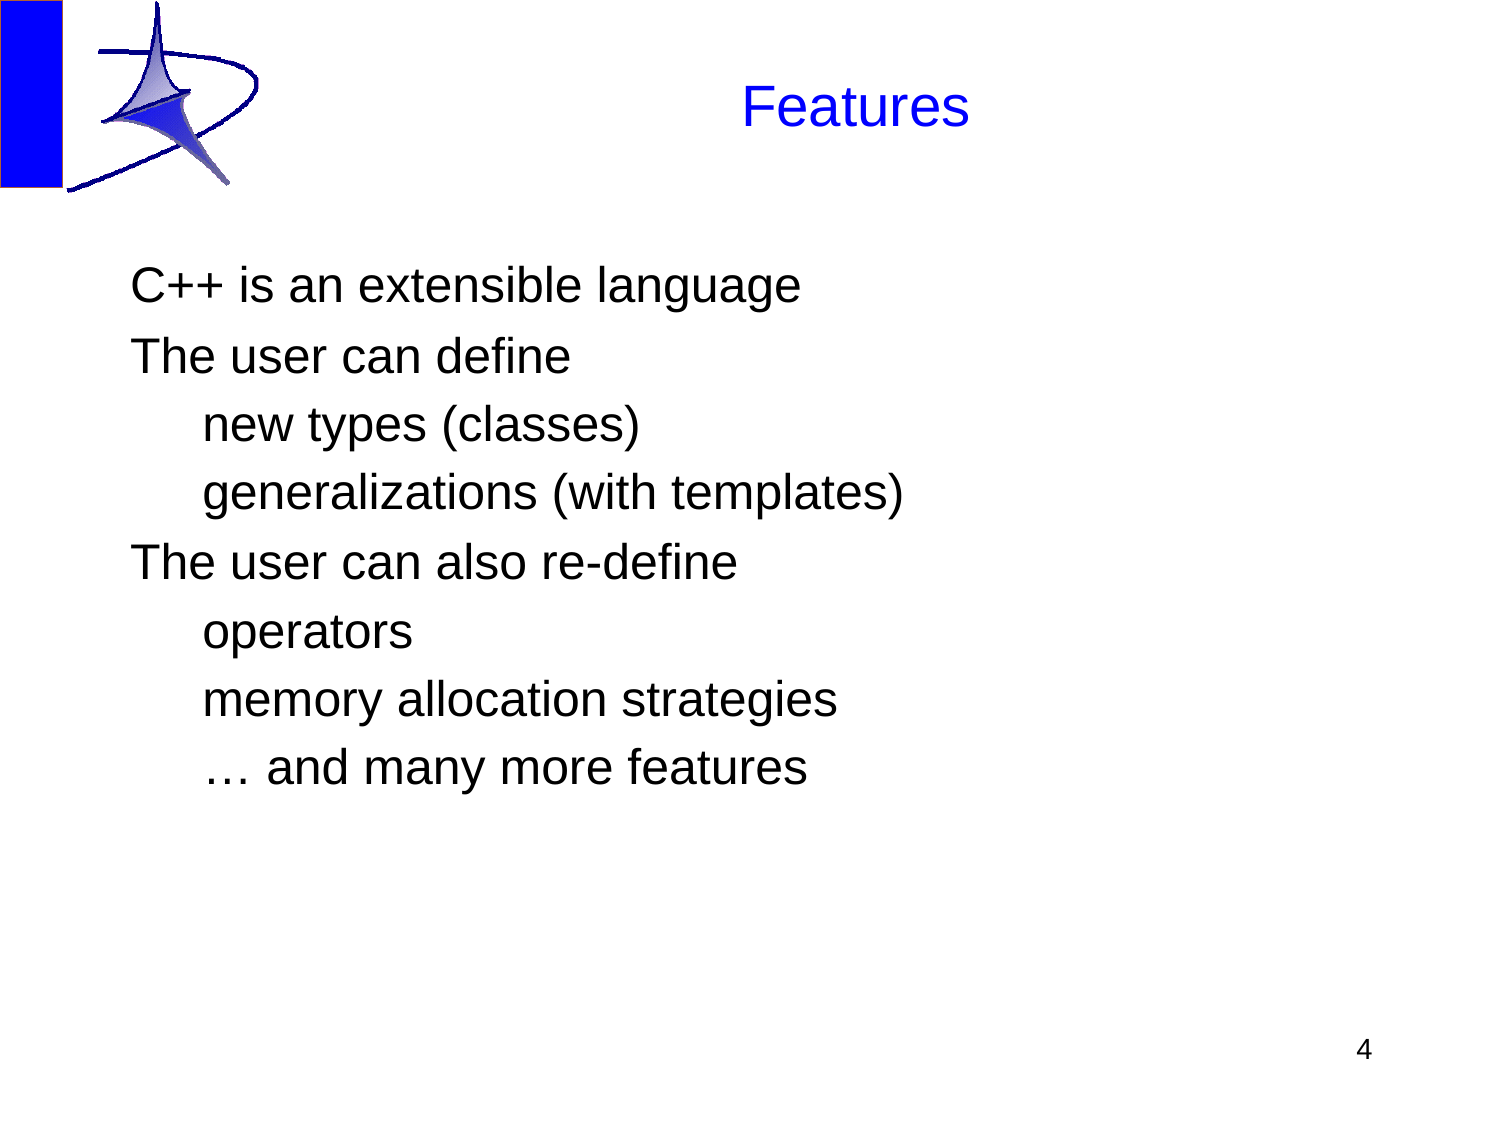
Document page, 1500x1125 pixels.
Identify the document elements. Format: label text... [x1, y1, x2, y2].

title Features [262, 24, 1450, 188]
picture [62, 0, 263, 197]
list C++ is an extensible language The user can define new types (classes) generalizations (with templates) The user can also re-define operators memory allocation strategies … and many more features [112, 249, 1450, 1001]
